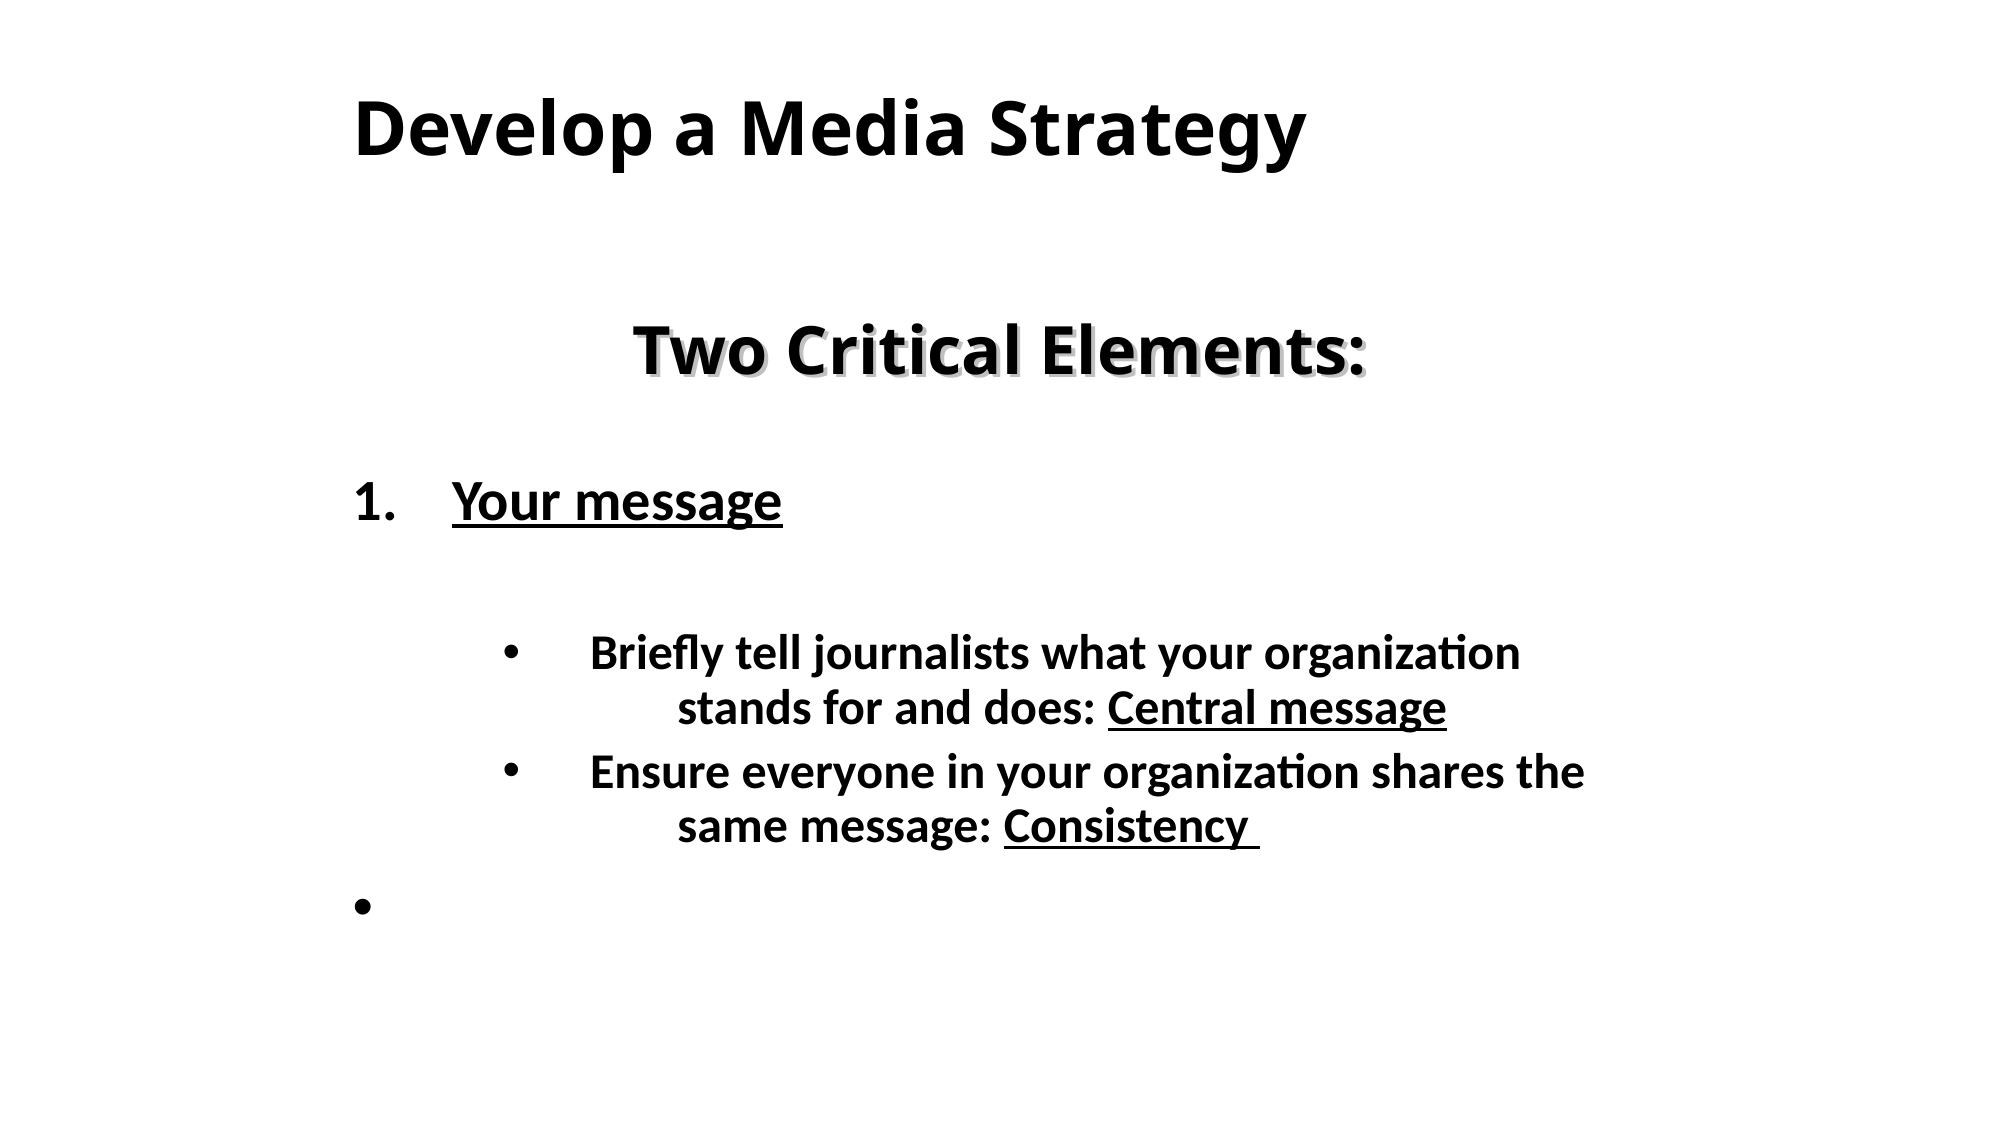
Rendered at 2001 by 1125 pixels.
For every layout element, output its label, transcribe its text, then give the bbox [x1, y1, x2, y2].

title Develop a Media Strategy [337, 37, 1351, 225]
text_box Two Critical Elements: [393, 299, 1607, 396]
list Your message Briefly tell journalists what your organization stands for and does: Central message Ensure everyone in your organization shares the same message: Consistency [337, 462, 1613, 913]
